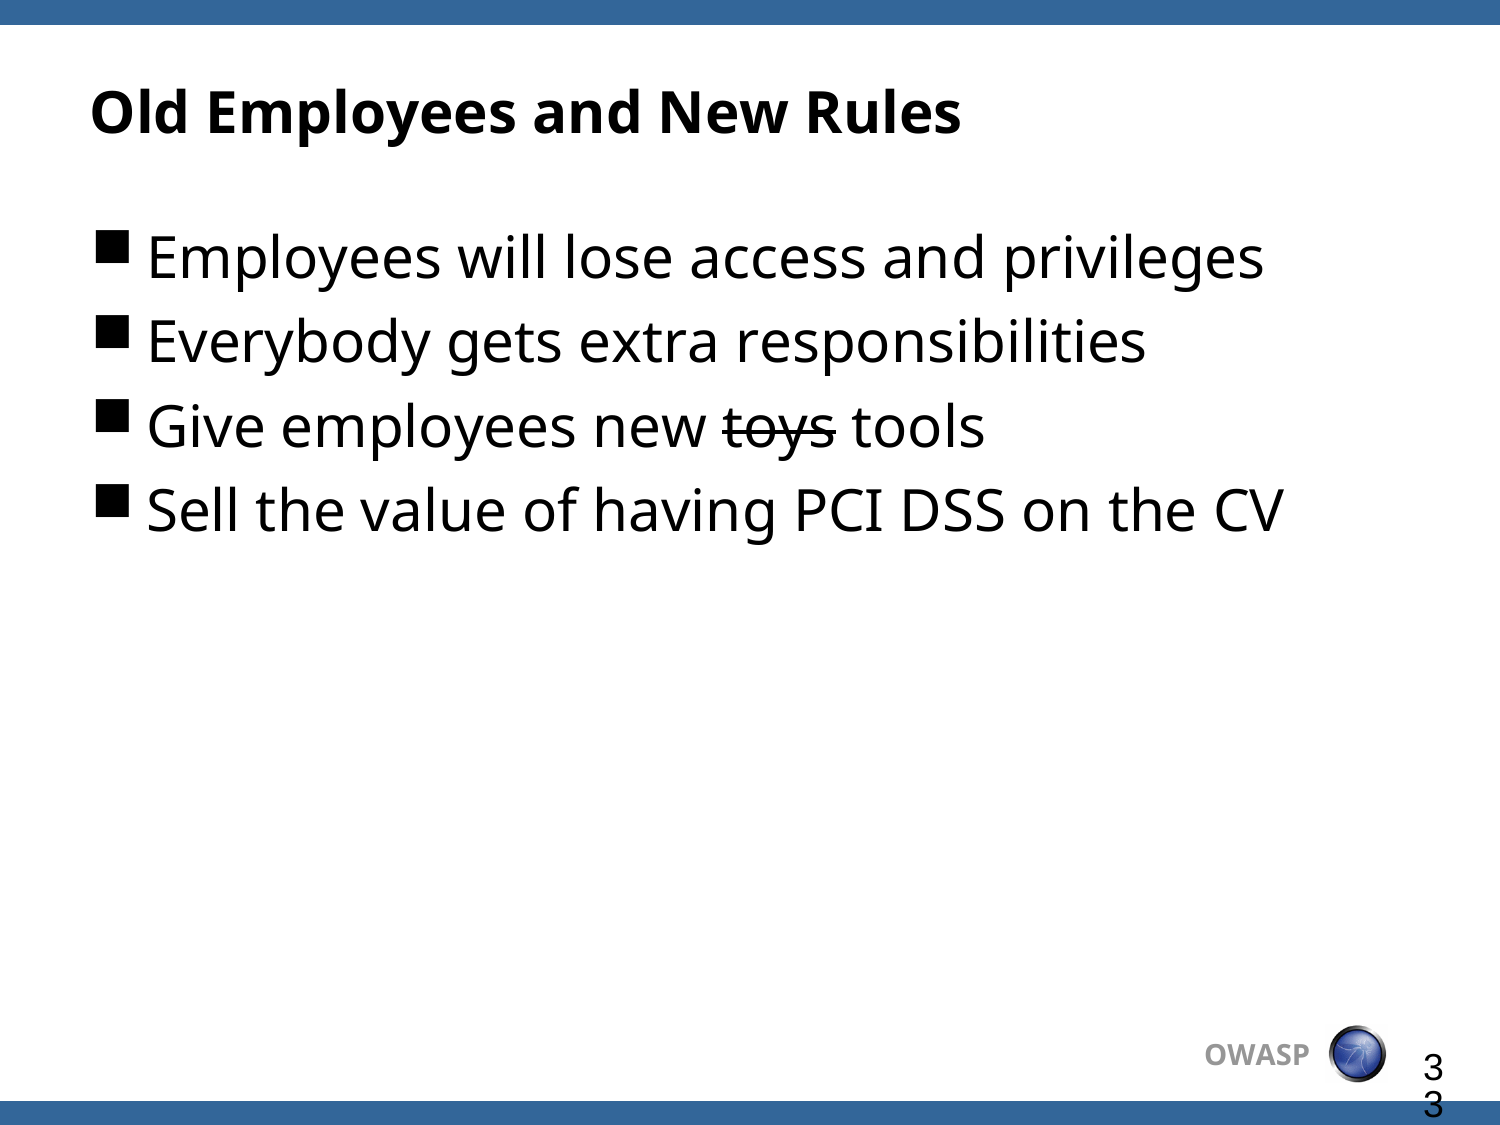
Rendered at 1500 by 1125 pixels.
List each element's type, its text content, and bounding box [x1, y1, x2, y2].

list Employees will lose access and privileges Everybody gets extra responsibilities Give employees new toys tools Sell the value of having PCI DSS on the CV [75, 212, 1426, 1005]
picture [1325, 1024, 1388, 1083]
title Old Employees and New Rules [75, 32, 1426, 189]
